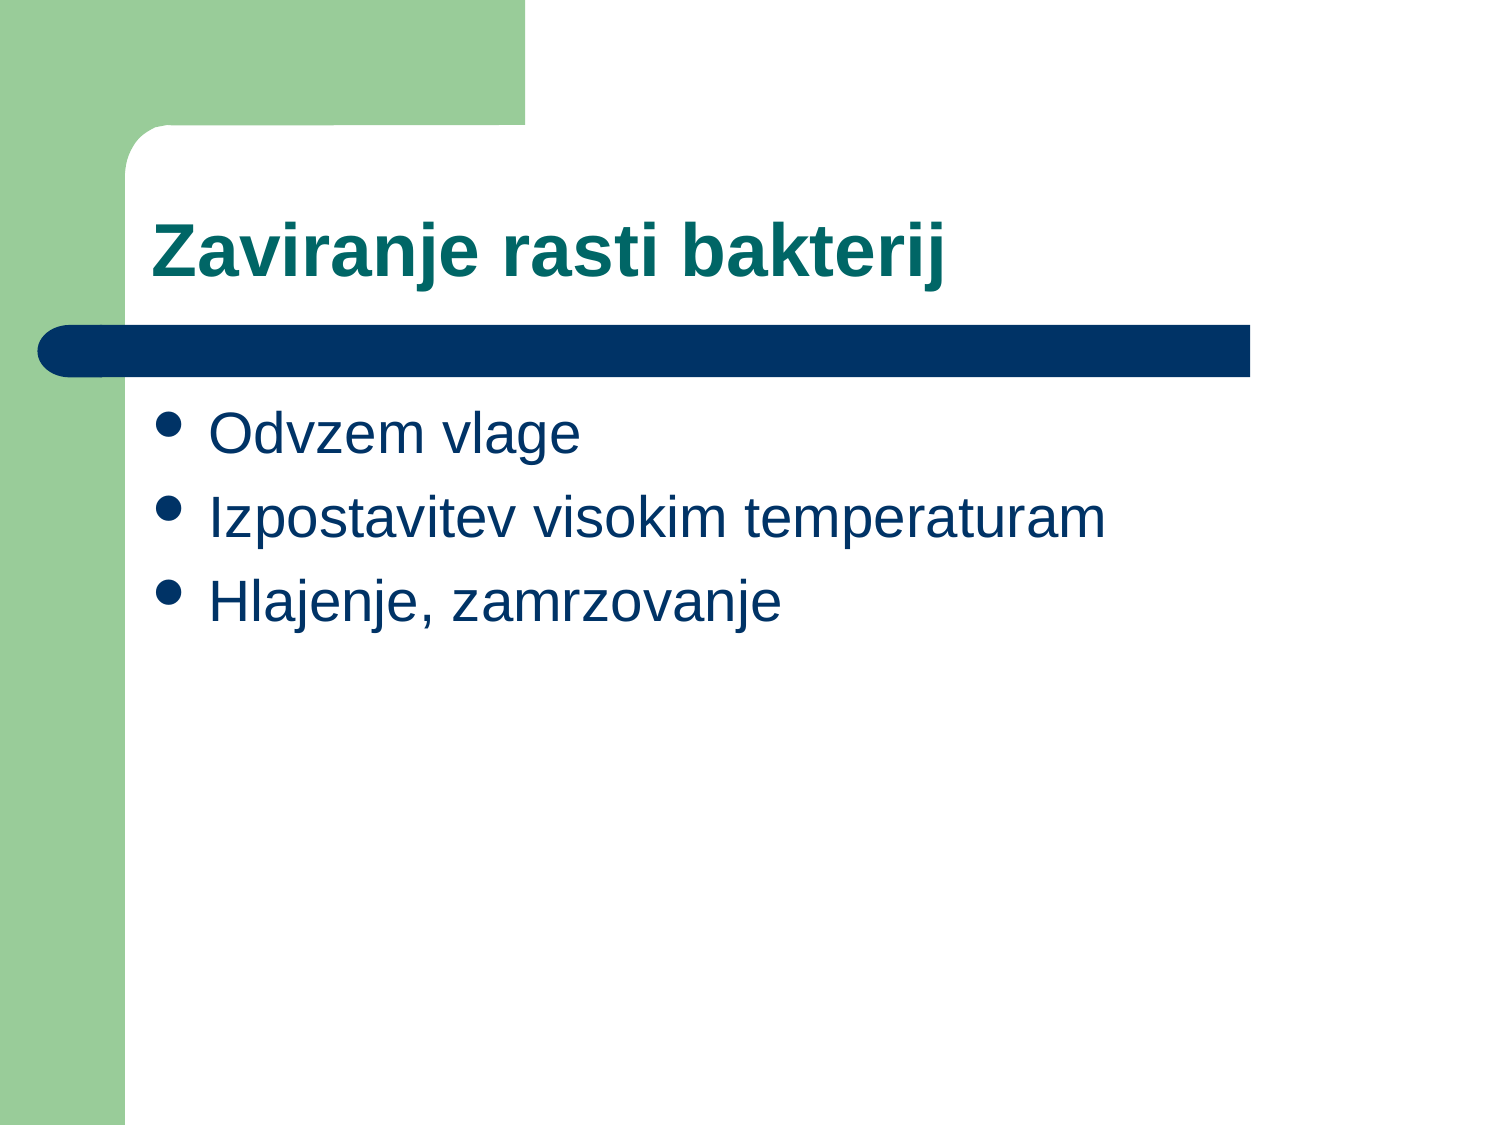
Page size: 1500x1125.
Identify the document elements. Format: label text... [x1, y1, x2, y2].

list Odvzem vlage Izpostavitev visokim temperaturam Hlajenje, zamrzovanje [137, 387, 1400, 999]
title Zaviranje rasti bakterij [136, 136, 1414, 301]
